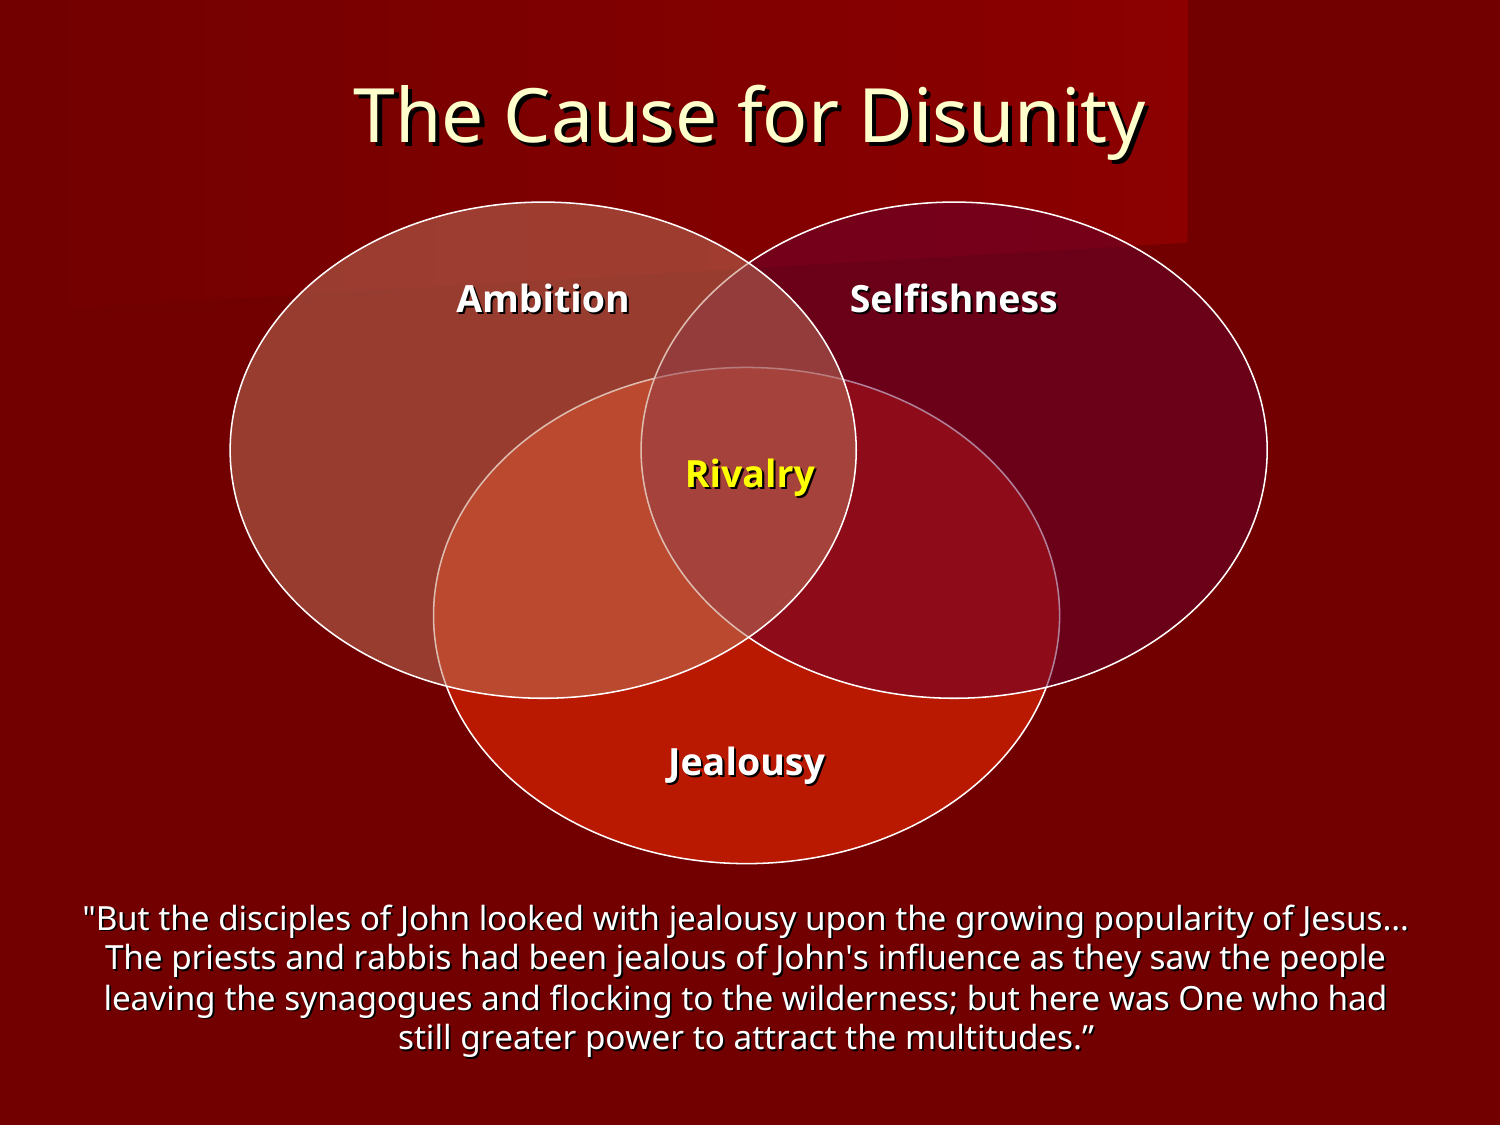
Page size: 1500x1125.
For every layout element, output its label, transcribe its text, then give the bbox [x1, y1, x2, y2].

text_box Ambition [230, 202, 857, 699]
title The Cause for Disunity [75, 18, 1426, 207]
text_box Rivalry [620, 441, 880, 503]
text_box Jealousy [446, 638, 1046, 864]
text_box "But the disciples of John looked with jealousy upon the growing popularity of Jesus…The priests and rabbis had been jealous of John's influence as they saw the people leaving the synagogues and flocking to the wilderness; but here was One who had still greater power to attract the multitudes.” [67, 889, 1427, 1065]
text_box Selfishness [749, 202, 1268, 699]
